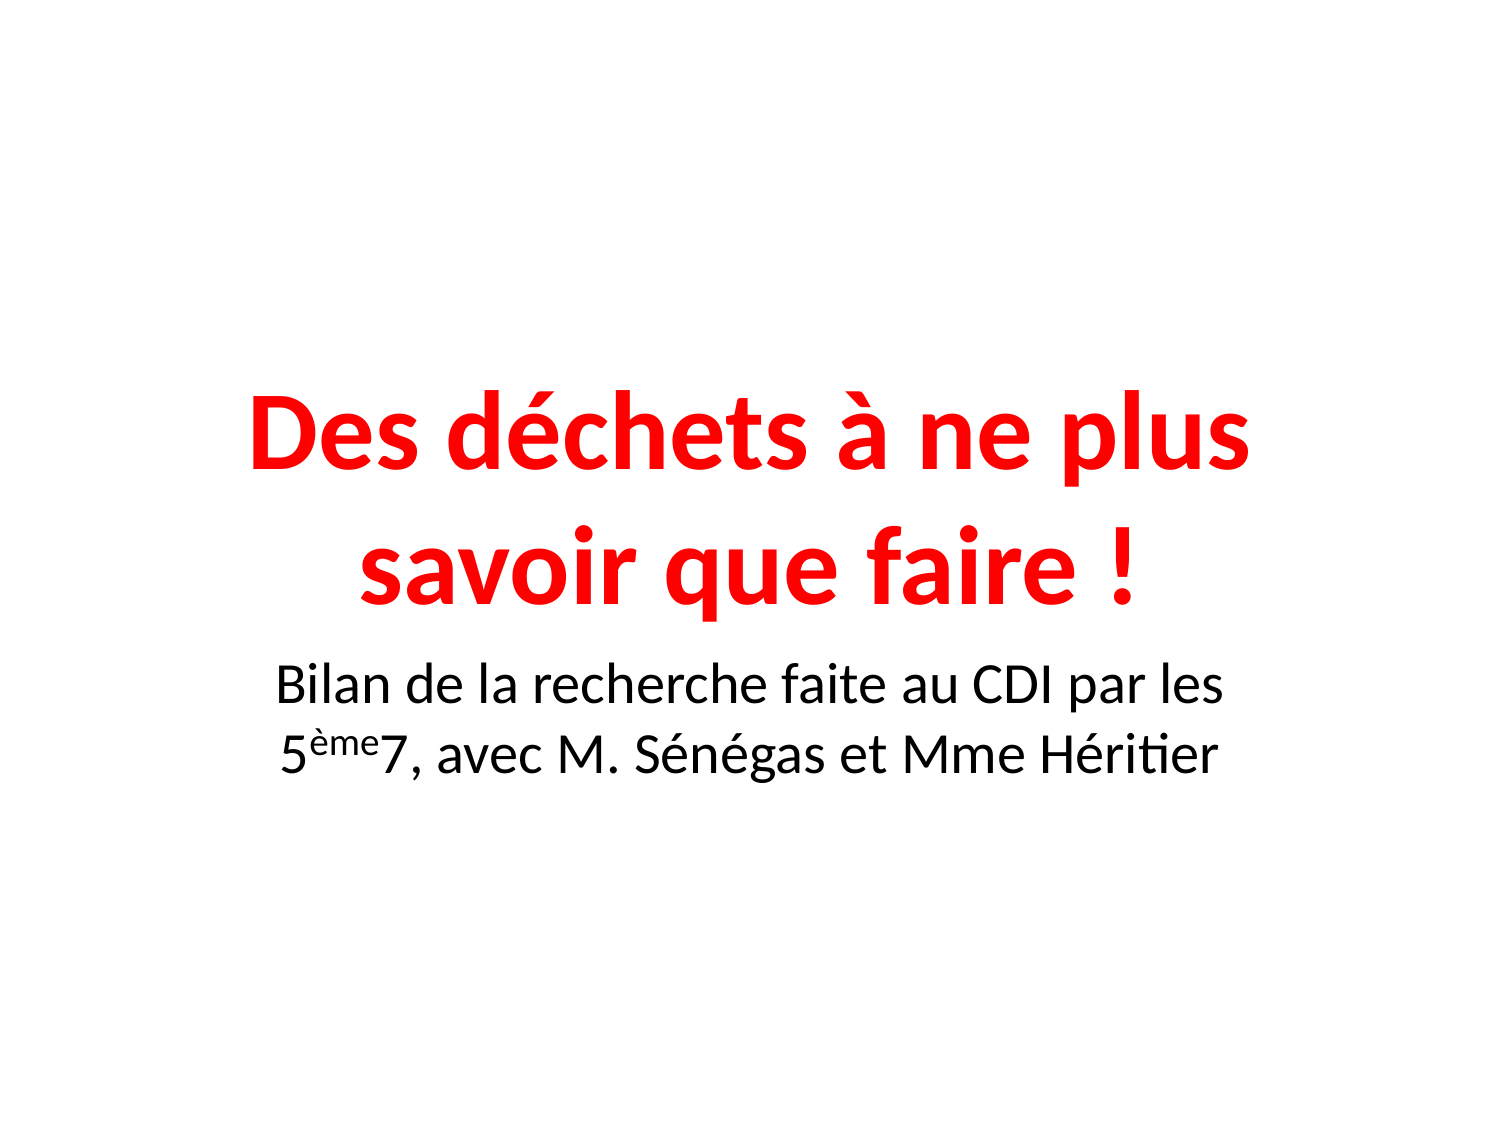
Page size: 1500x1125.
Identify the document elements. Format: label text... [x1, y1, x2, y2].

subtitle Bilan de la recherche faite au CDI par les 5ème7, avec M. Sénégas et Mme Héritier [225, 637, 1276, 925]
title Des déchets à ne plus savoir que faire ! [112, 349, 1388, 591]
